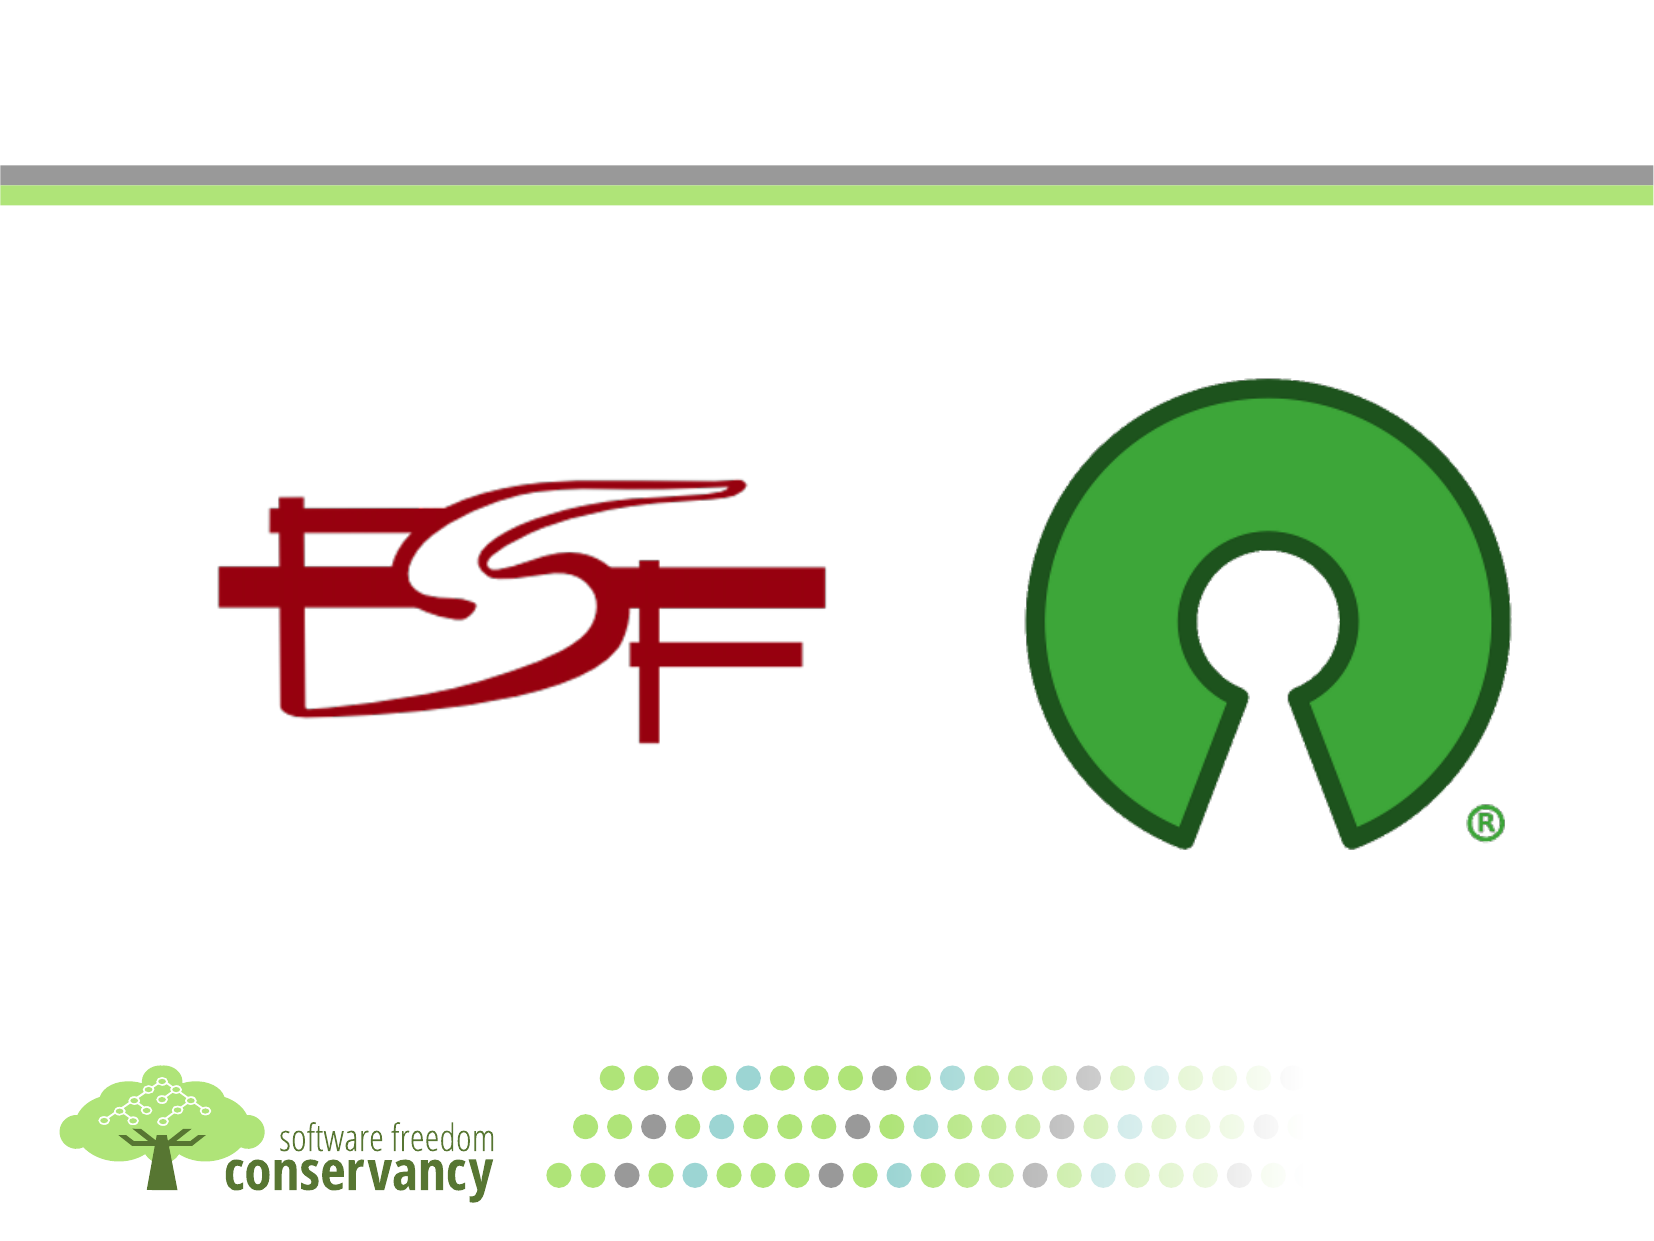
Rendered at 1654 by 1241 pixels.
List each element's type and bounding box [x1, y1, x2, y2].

picture [1020, 369, 1520, 871]
picture [210, 299, 835, 925]
